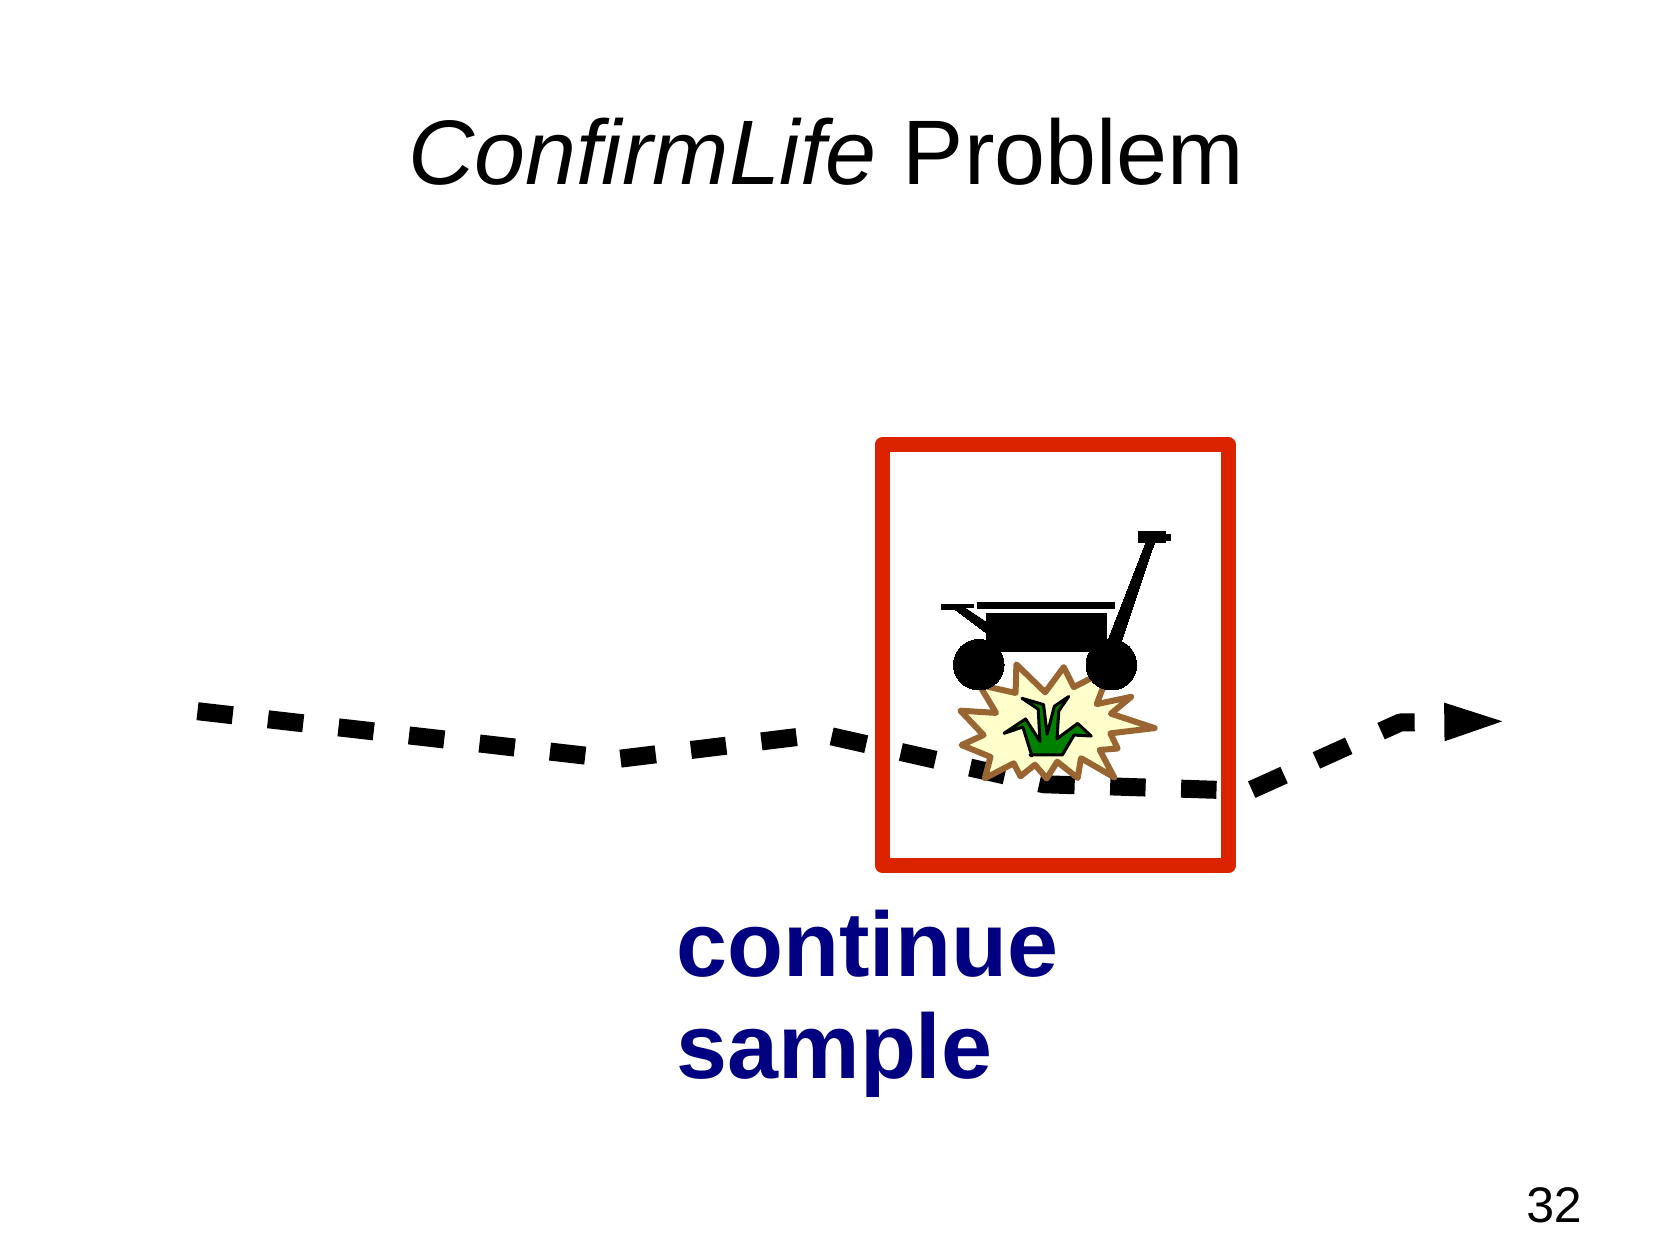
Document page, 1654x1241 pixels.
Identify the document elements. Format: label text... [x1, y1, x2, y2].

text_box [977, 602, 1115, 609]
title ConfirmLife Problem [82, 49, 1571, 257]
text_box continue sample [661, 886, 1074, 1106]
text_box [941, 531, 1171, 779]
